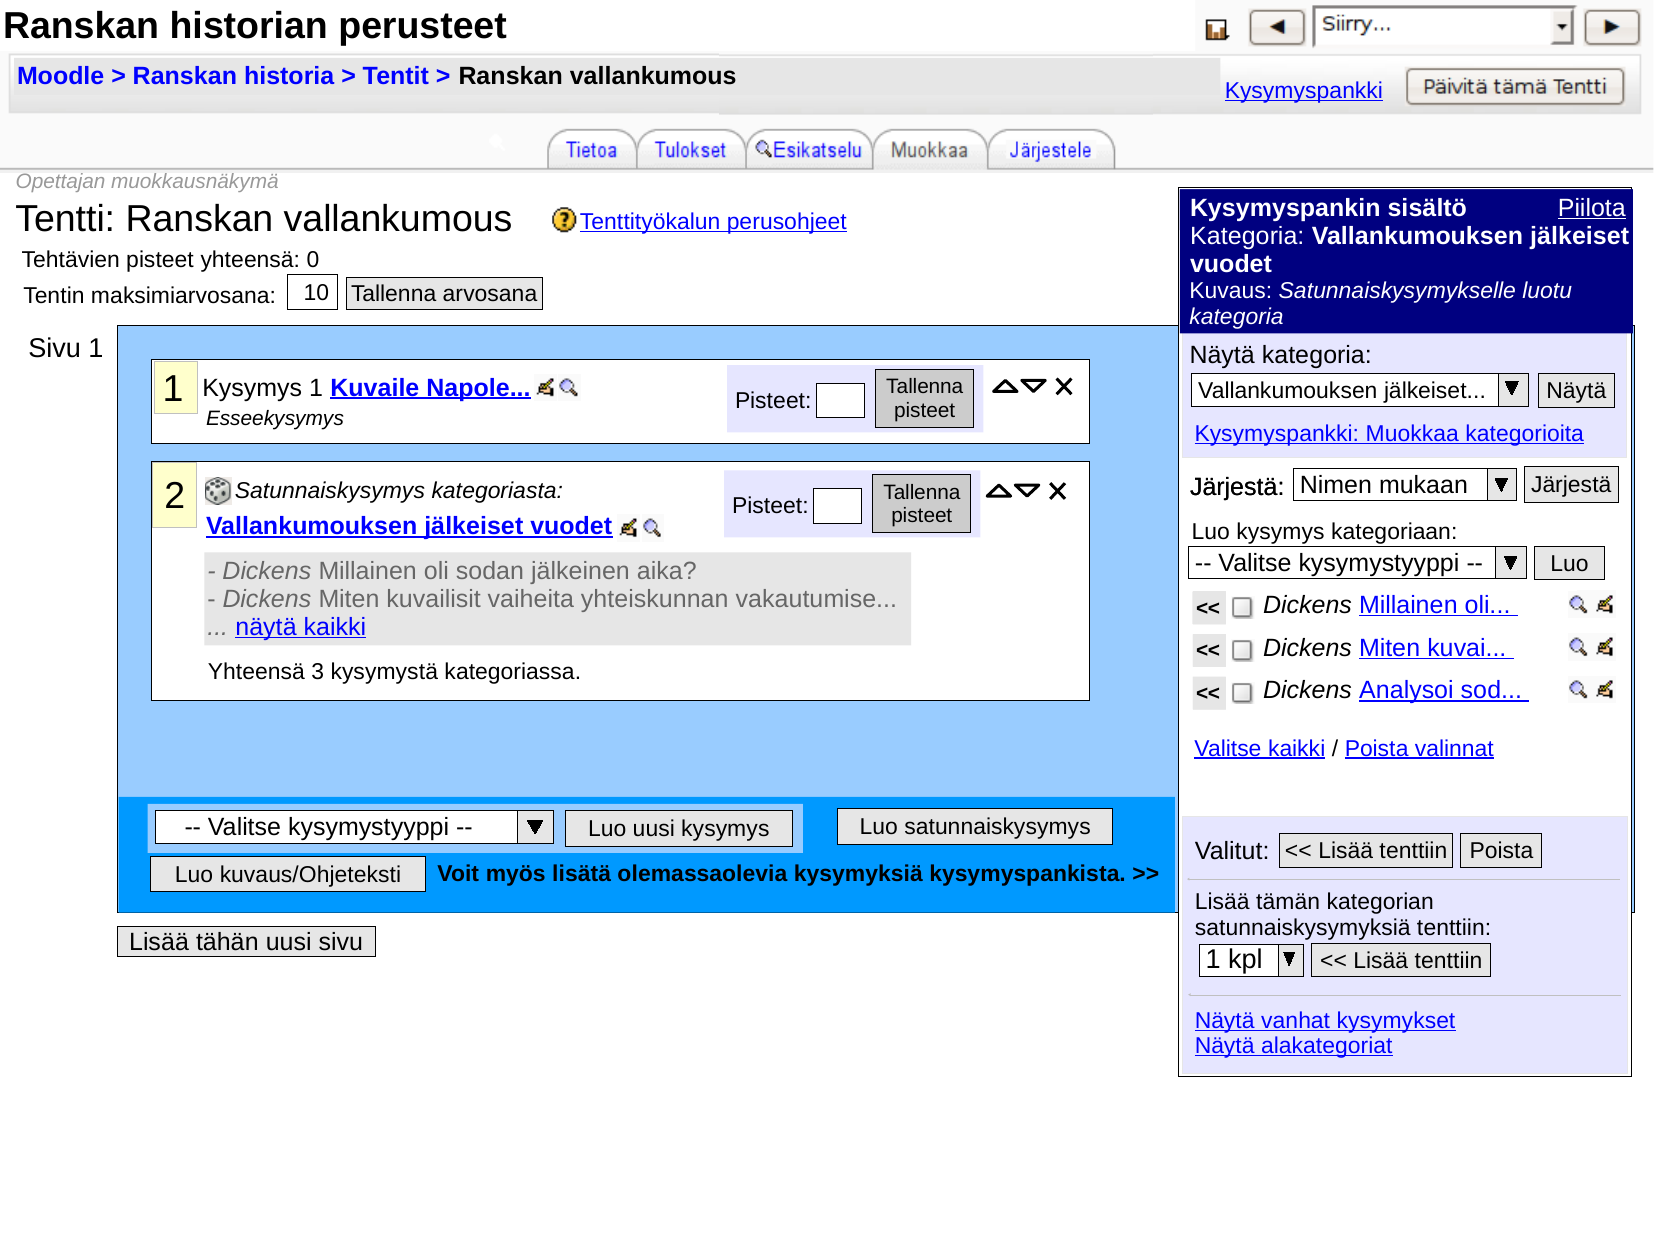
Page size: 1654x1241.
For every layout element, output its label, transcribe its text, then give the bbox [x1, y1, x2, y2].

picture [534, 374, 557, 401]
text_box Valitse kaikki / Poista valinnat [1191, 730, 1498, 766]
text_box Tenttityökalun perusohjeet [577, 204, 851, 239]
picture [551, 206, 578, 234]
text_box Luo satunnaiskysymys [837, 808, 1113, 845]
text_box - Dickens Millainen oli sodan jälkeinen aika? - Dickens Miten kuvailisit vaiheita yhteiskunnan vakautumise... ... näytä kaikki [204, 552, 912, 646]
text_box Tallenna pisteet [875, 369, 974, 428]
text_box Järjestä [1524, 466, 1619, 503]
text_box Vallankumouksen jälkeiset vuodet [203, 507, 651, 545]
text_box Lisää tämän kategorian satunnaiskysymyksiä tenttiin: [1192, 884, 1495, 945]
text_box << [1193, 634, 1226, 667]
picture [1568, 676, 1616, 703]
text_box Luo [1534, 546, 1605, 580]
text_box Pisteet: [729, 488, 813, 524]
picture [642, 514, 664, 542]
text_box Pisteet: [731, 383, 840, 419]
text_box Tentti: Ranskan vallankumous [12, 193, 516, 245]
picture [1568, 633, 1616, 661]
text_box 10 [287, 274, 338, 310]
text_box Nimen mukaan [1293, 468, 1487, 501]
text_box Näytä kategoria: [1186, 335, 1556, 373]
text_box 2 [152, 462, 197, 528]
text_box Sivu 1 [25, 328, 107, 369]
text_box Moodle > Ranskan historia > Tentit > Ranskan vallankumous [14, 57, 1221, 95]
text_box Luo kuvaus/Ohjeteksti [150, 856, 426, 892]
text_box Poista [1460, 833, 1542, 868]
text_box [117, 187, 1635, 1077]
text_box Näytä [1538, 373, 1615, 408]
text_box 1 kpl [1202, 945, 1371, 979]
picture [617, 514, 640, 542]
text_box -- Valitse kysymystyyppi -- [1188, 546, 1495, 579]
picture [0, 0, 1654, 173]
text_box Ranskan historian perusteet [0, 0, 1196, 52]
text_box 1 [159, 415, 187, 421]
picture [1568, 590, 1616, 618]
text_box Satunnaiskysymys kategoriasta: [231, 473, 567, 508]
text_box Luo uusi kysymys [565, 810, 793, 847]
text_box Dickens Millainen oli... [1260, 586, 1578, 624]
text_box Dickens Miten kuvai... [1260, 629, 1578, 667]
text_box 1 [159, 363, 187, 415]
text_box Valitut: [1192, 831, 1274, 869]
picture [558, 374, 581, 402]
text_box Opettajan muokkausnäkymä [12, 173, 282, 198]
text_box << [1193, 677, 1226, 710]
text_box Kysymyspankki: Muokkaa kategorioita [1191, 416, 1588, 451]
text_box << Lisää tenttiin [1279, 833, 1453, 868]
picture [1231, 639, 1255, 662]
text_box Luo kysymys kategoriaan: [1188, 513, 1461, 546]
text_box Kysymys 1 Kuvaile Napole... [199, 368, 560, 407]
text_box Tallenna arvosana [346, 277, 543, 310]
text_box Kysymyspankki [1221, 73, 1386, 108]
text_box Tehtävien pisteet yhteensä: 0 [18, 242, 323, 277]
text_box << [1193, 591, 1226, 625]
text_box Tentin maksimiarvosana: [20, 278, 280, 313]
text_box << Lisää tenttiin [1311, 945, 1491, 977]
text_box -- Valitse kysymystyyppi -- [155, 810, 517, 844]
text_box Järjestä: [1187, 468, 1295, 506]
picture [1231, 682, 1255, 705]
text_box Voit myös lisätä olemassaolevia kysymyksiä kysymyspankista. >> [434, 856, 1160, 892]
text_box Dickens Analysoi sod... [1260, 671, 1578, 709]
text_box Kysymyspankin sisältö Piilota Kategoria: Vallankumouksen jälkeiset vuodet Kuvaus: Satunnaiskysymykselle luotu kategoria [1179, 189, 1633, 334]
text_box Esseekysymys [203, 402, 348, 435]
text_box Tallenna pisteet [872, 474, 971, 533]
picture [205, 477, 232, 505]
text_box Lisää tähän uusi sivu [117, 926, 376, 957]
text_box Näytä vanhat kysymykset Näytä alakategoriat [1191, 1003, 1459, 1064]
text_box Vallankumouksen jälkeiset... [1195, 373, 1491, 409]
picture [1231, 596, 1255, 619]
text_box Yhteensä 3 kysymystä kategoriassa. [204, 654, 585, 690]
